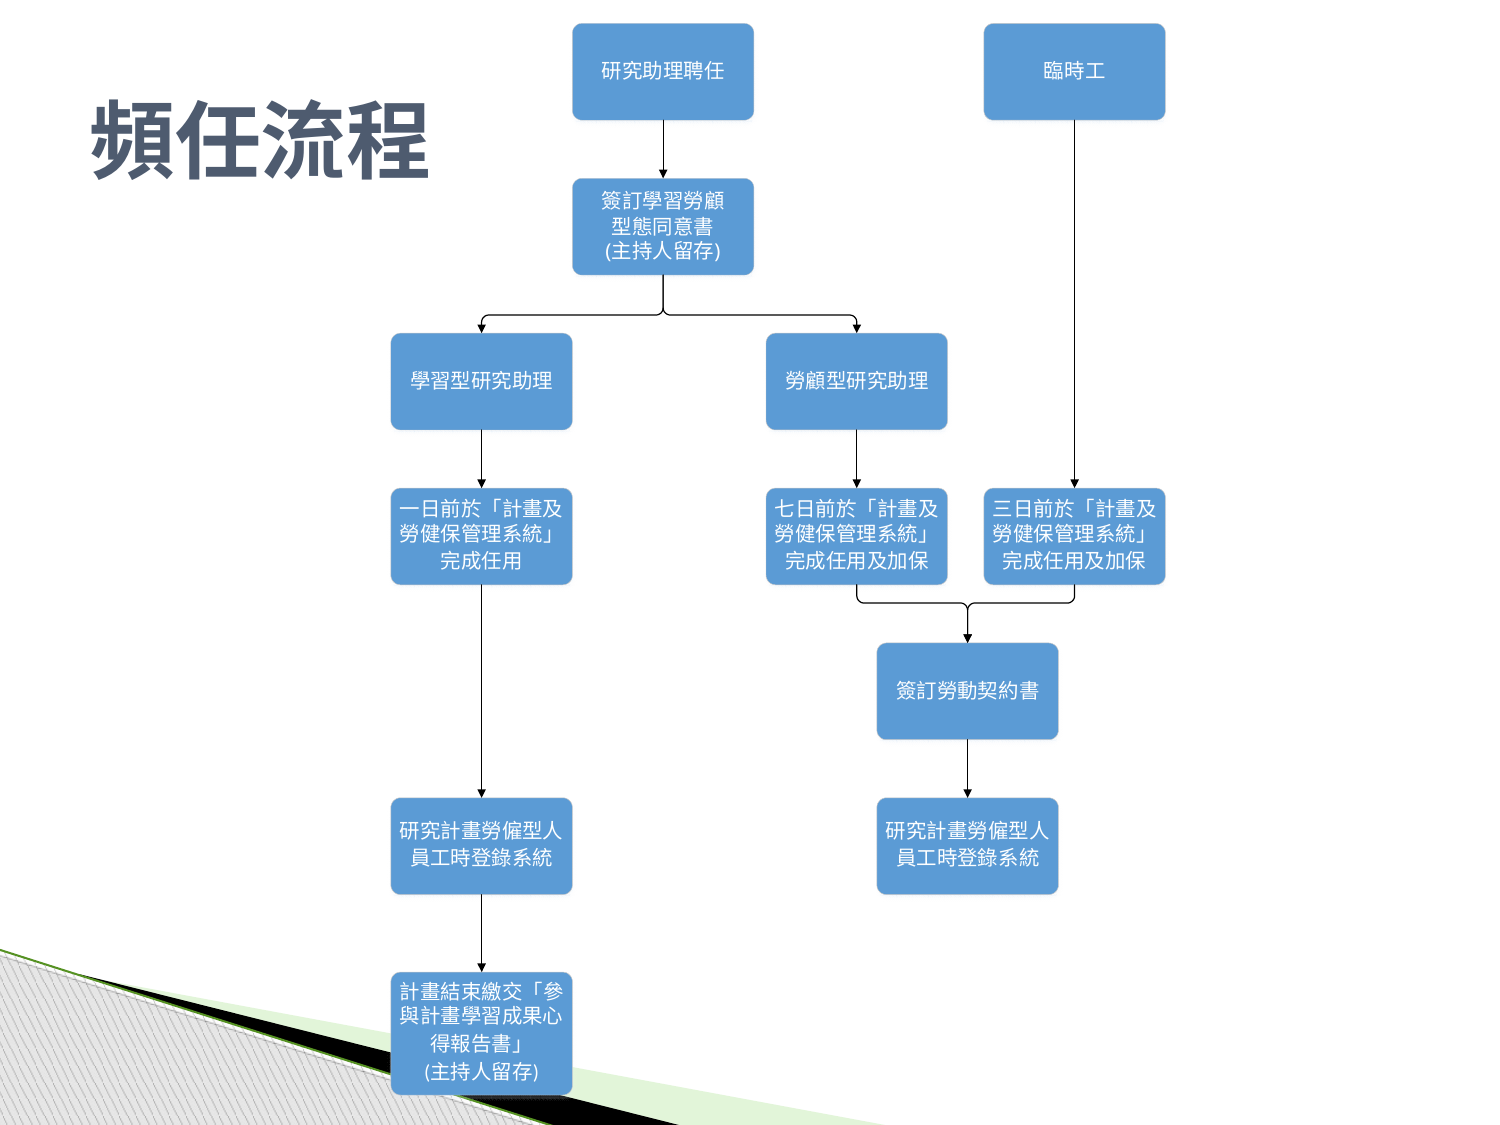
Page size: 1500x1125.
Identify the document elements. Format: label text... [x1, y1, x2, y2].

picture [383, 233, 1174, 1106]
title 頻任流程 [75, 45, 1425, 233]
picture [383, 19, 1174, 45]
